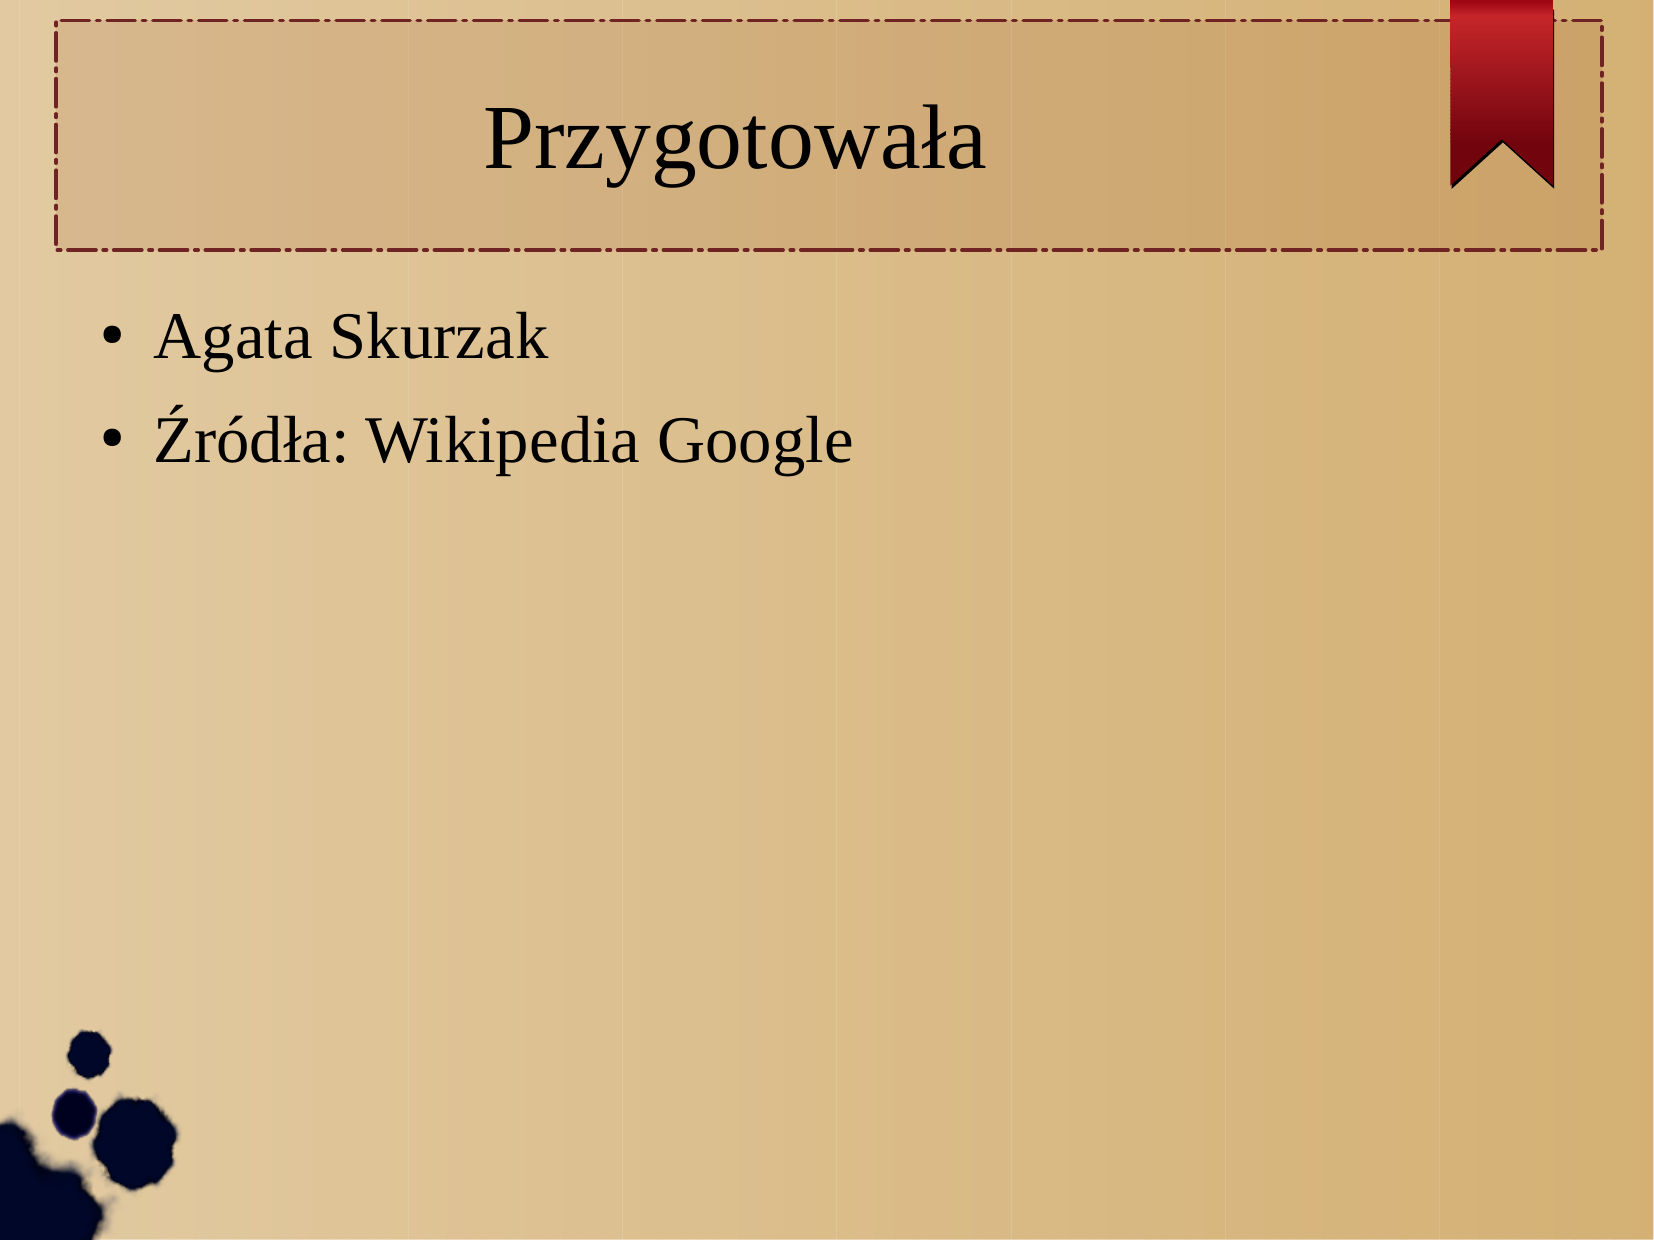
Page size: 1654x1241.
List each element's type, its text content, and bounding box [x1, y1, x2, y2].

title Przygotowała [82, 47, 1412, 229]
list Agata Skurzak Źródła: Wikipedia Google [82, 299, 1571, 1019]
